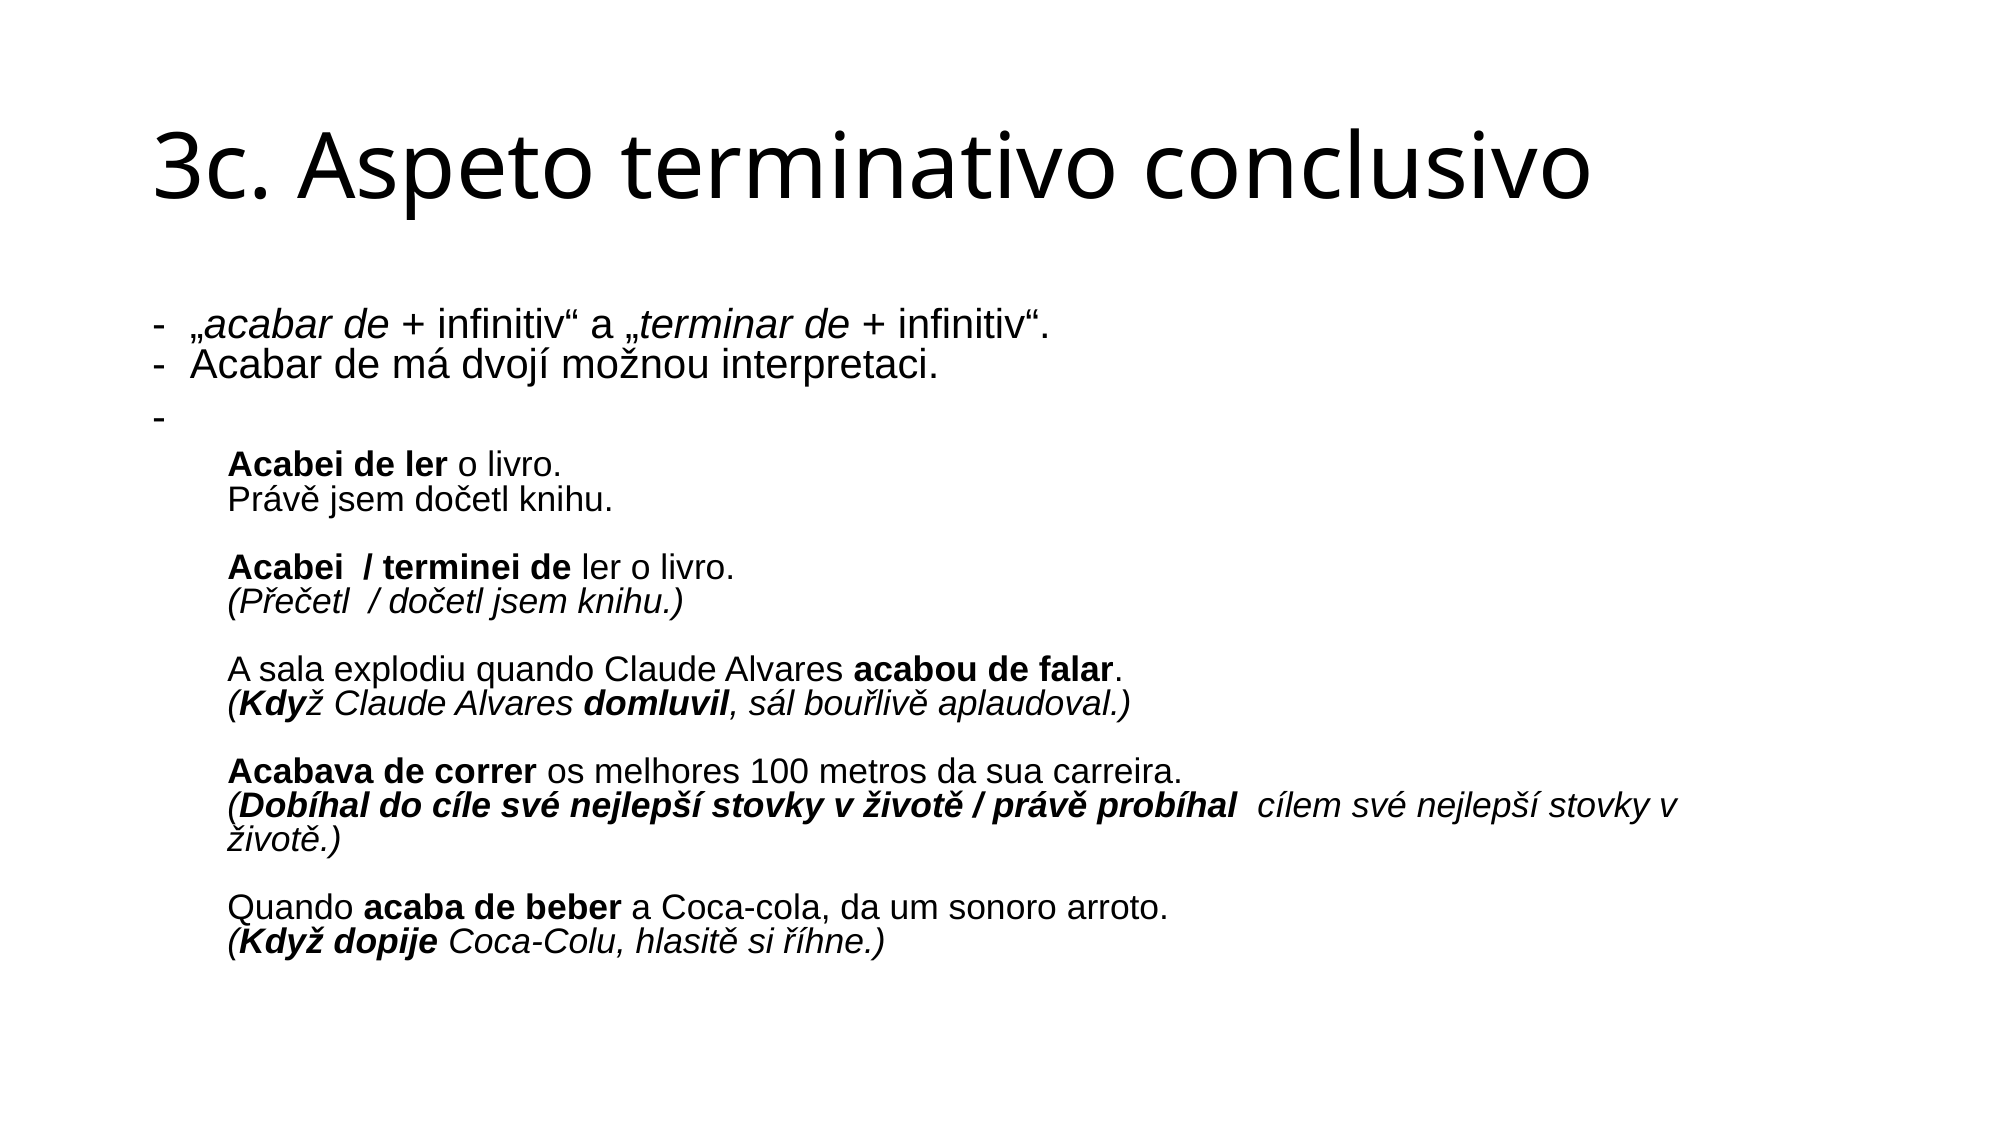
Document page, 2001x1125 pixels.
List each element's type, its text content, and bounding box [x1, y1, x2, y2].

title 3c. Aspeto terminativo conclusivo [137, 59, 1863, 278]
list „acabar de + infinitiv“ a „terminar de + infinitiv“. Acabar de má dvojí možnou interpretaci. Acabei de ler o livro. Právě jsem dočetl knihu. Acabei / terminei de ler o livro. (Přečetl / dočetl jsem knihu.) A sala explodiu quando Claude Alvares acabou de falar. (Když Claude Alvares domluvil, sál bouřlivě aplaudoval.) Acabava de correr os melhores 100 metros da sua carreira. (Dobíhal do cíle své nejlepší stovky v životě / právě probíhal cílem své nejlepší stovky v životě.) Quando acaba de beber a Coca-cola, da um sonoro arroto. (Když dopije Coca-Colu, hlasitě si říhne.) [137, 299, 1863, 1014]
